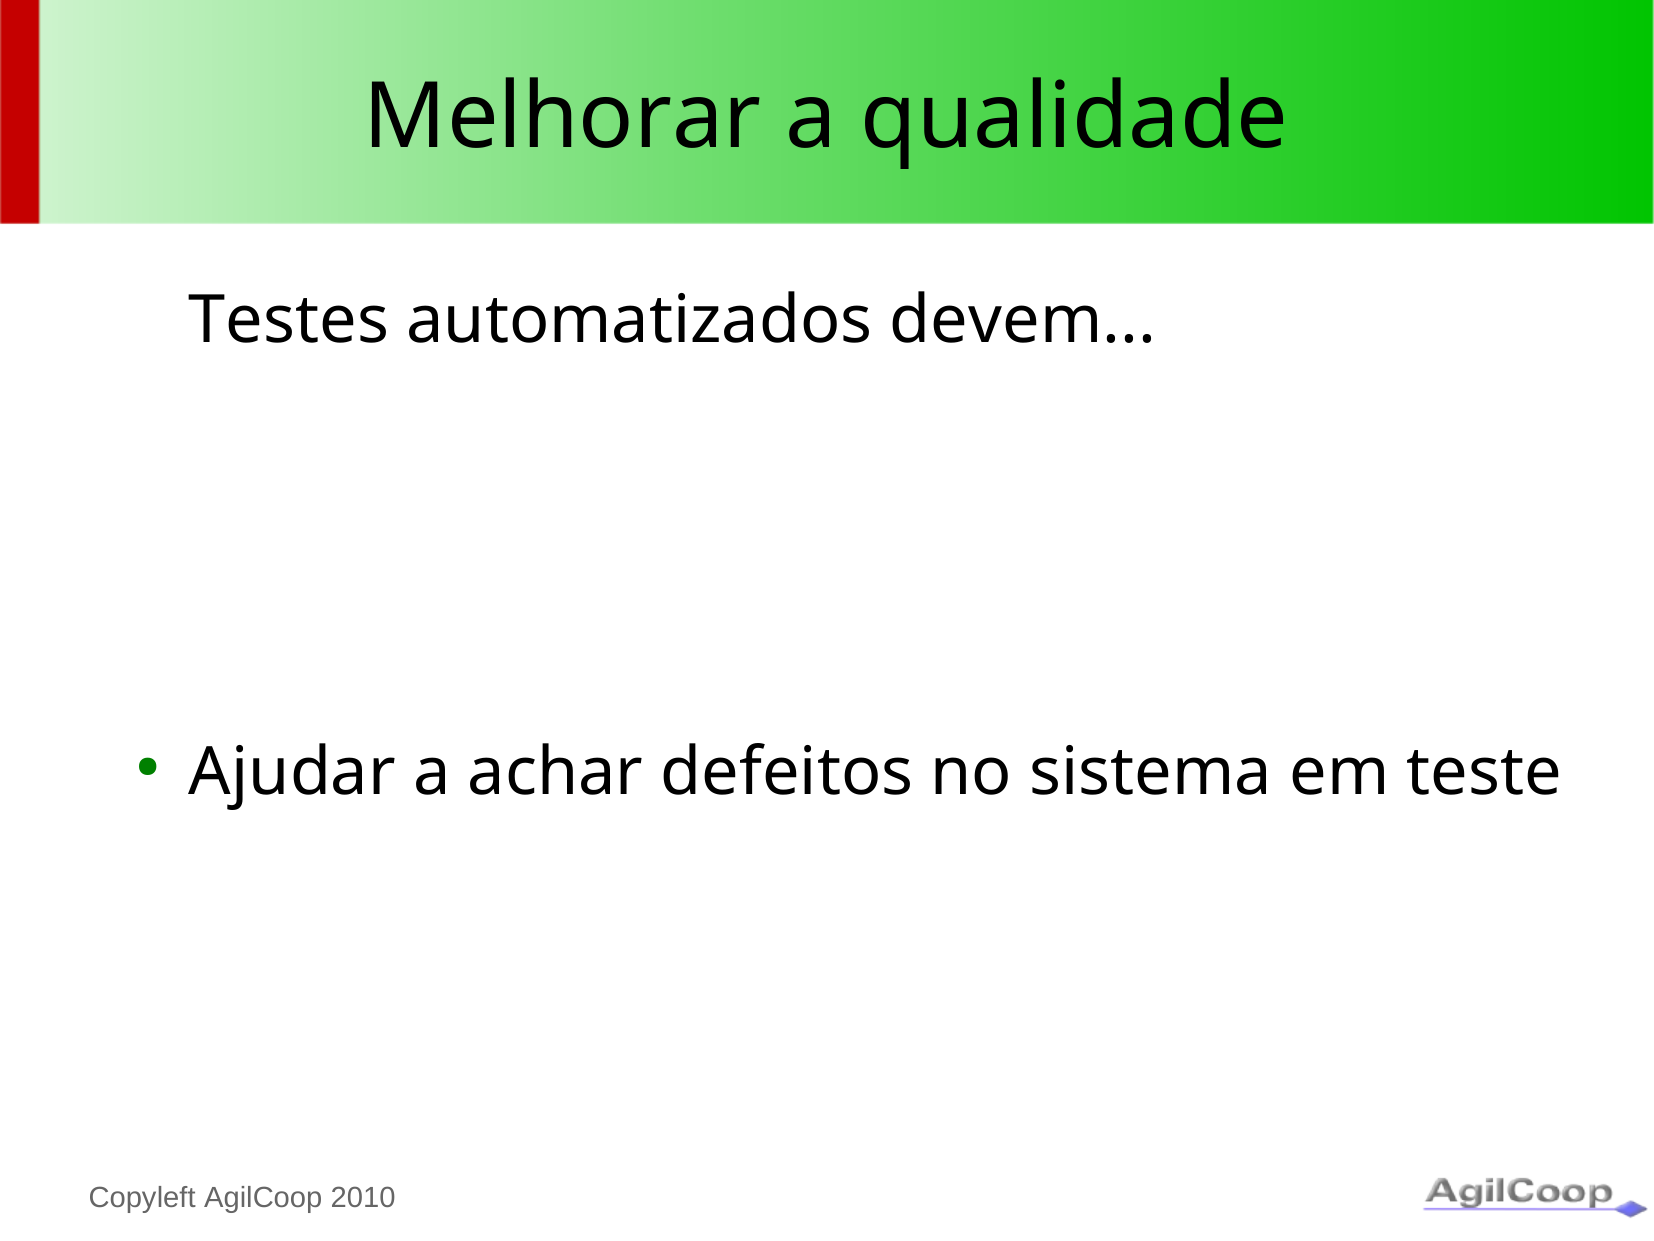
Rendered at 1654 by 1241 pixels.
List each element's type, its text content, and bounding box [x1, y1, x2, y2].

picture [0, 0, 1654, 1241]
list Testes automatizados devem... Ajudar a achar defeitos no sistema em teste [118, 271, 1607, 1108]
title Melhorar a qualidade [82, 8, 1571, 216]
